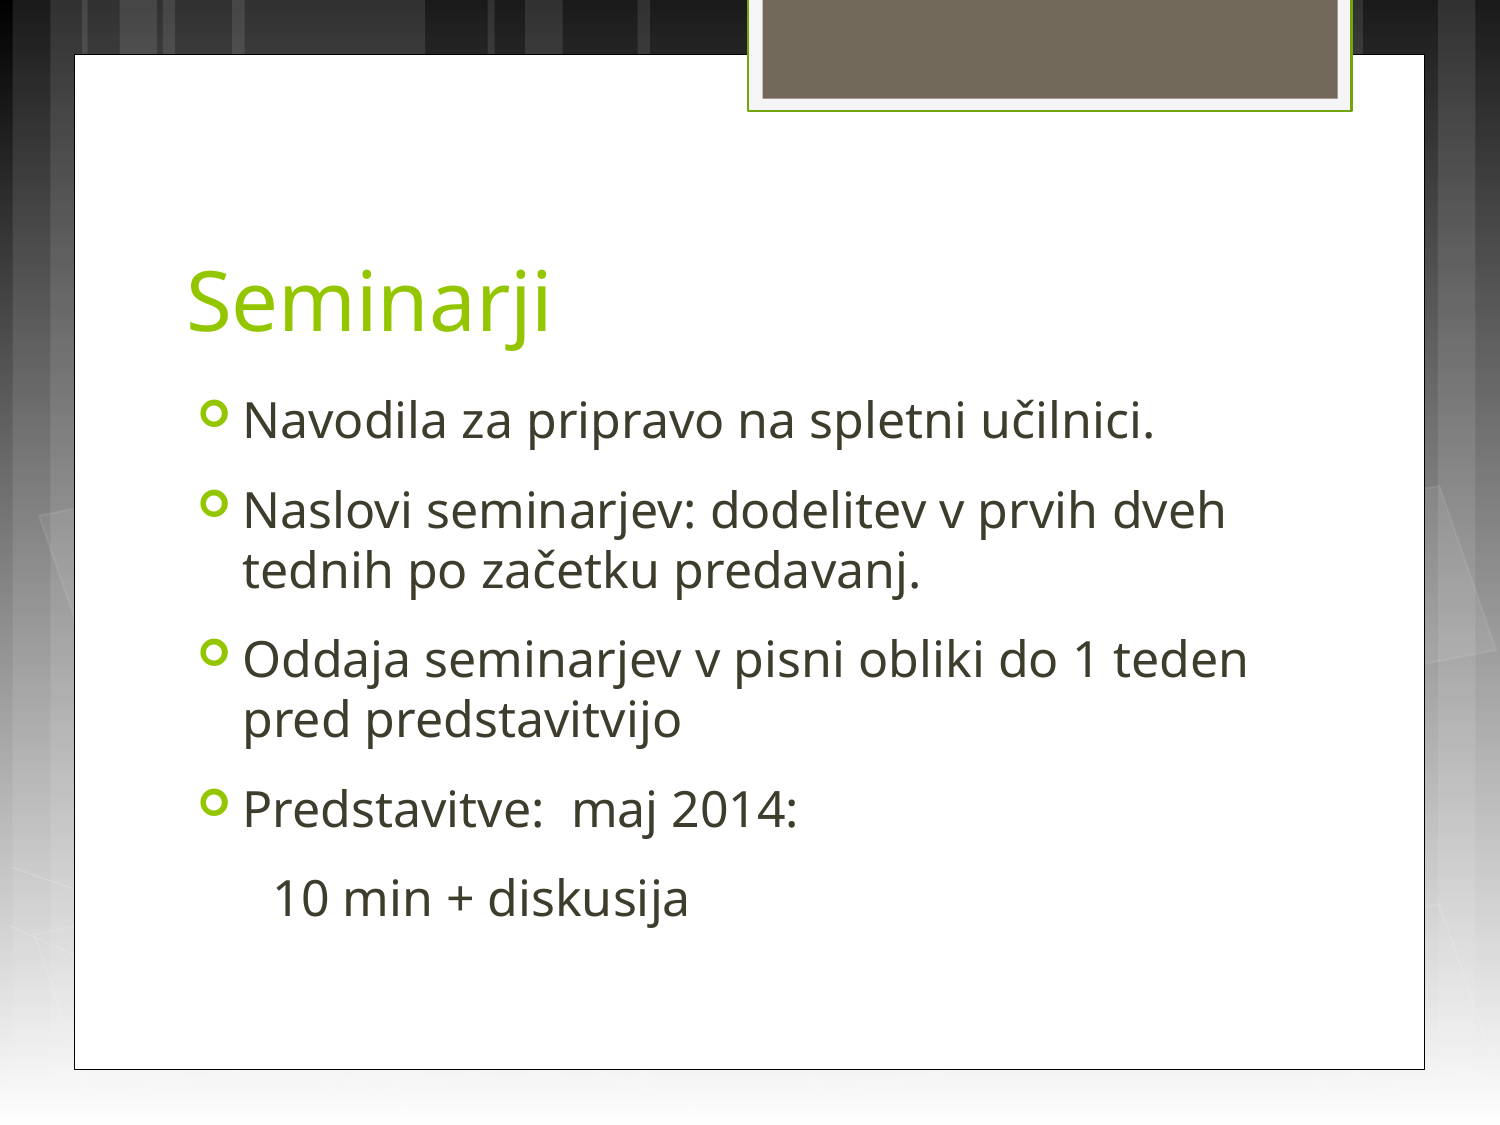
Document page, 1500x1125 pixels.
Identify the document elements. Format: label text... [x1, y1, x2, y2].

list Navodila za pripravo na spletni učilnici. Naslovi seminarjev: dodelitev v prvih dveh tednih po začetku predavanj. Oddaja seminarjev v pisni obliki do 1 teden pred predstavitvijo Predstavitve: maj 2014: 10 min + diskusija [171, 381, 1283, 957]
title Seminarji [171, 168, 1324, 357]
